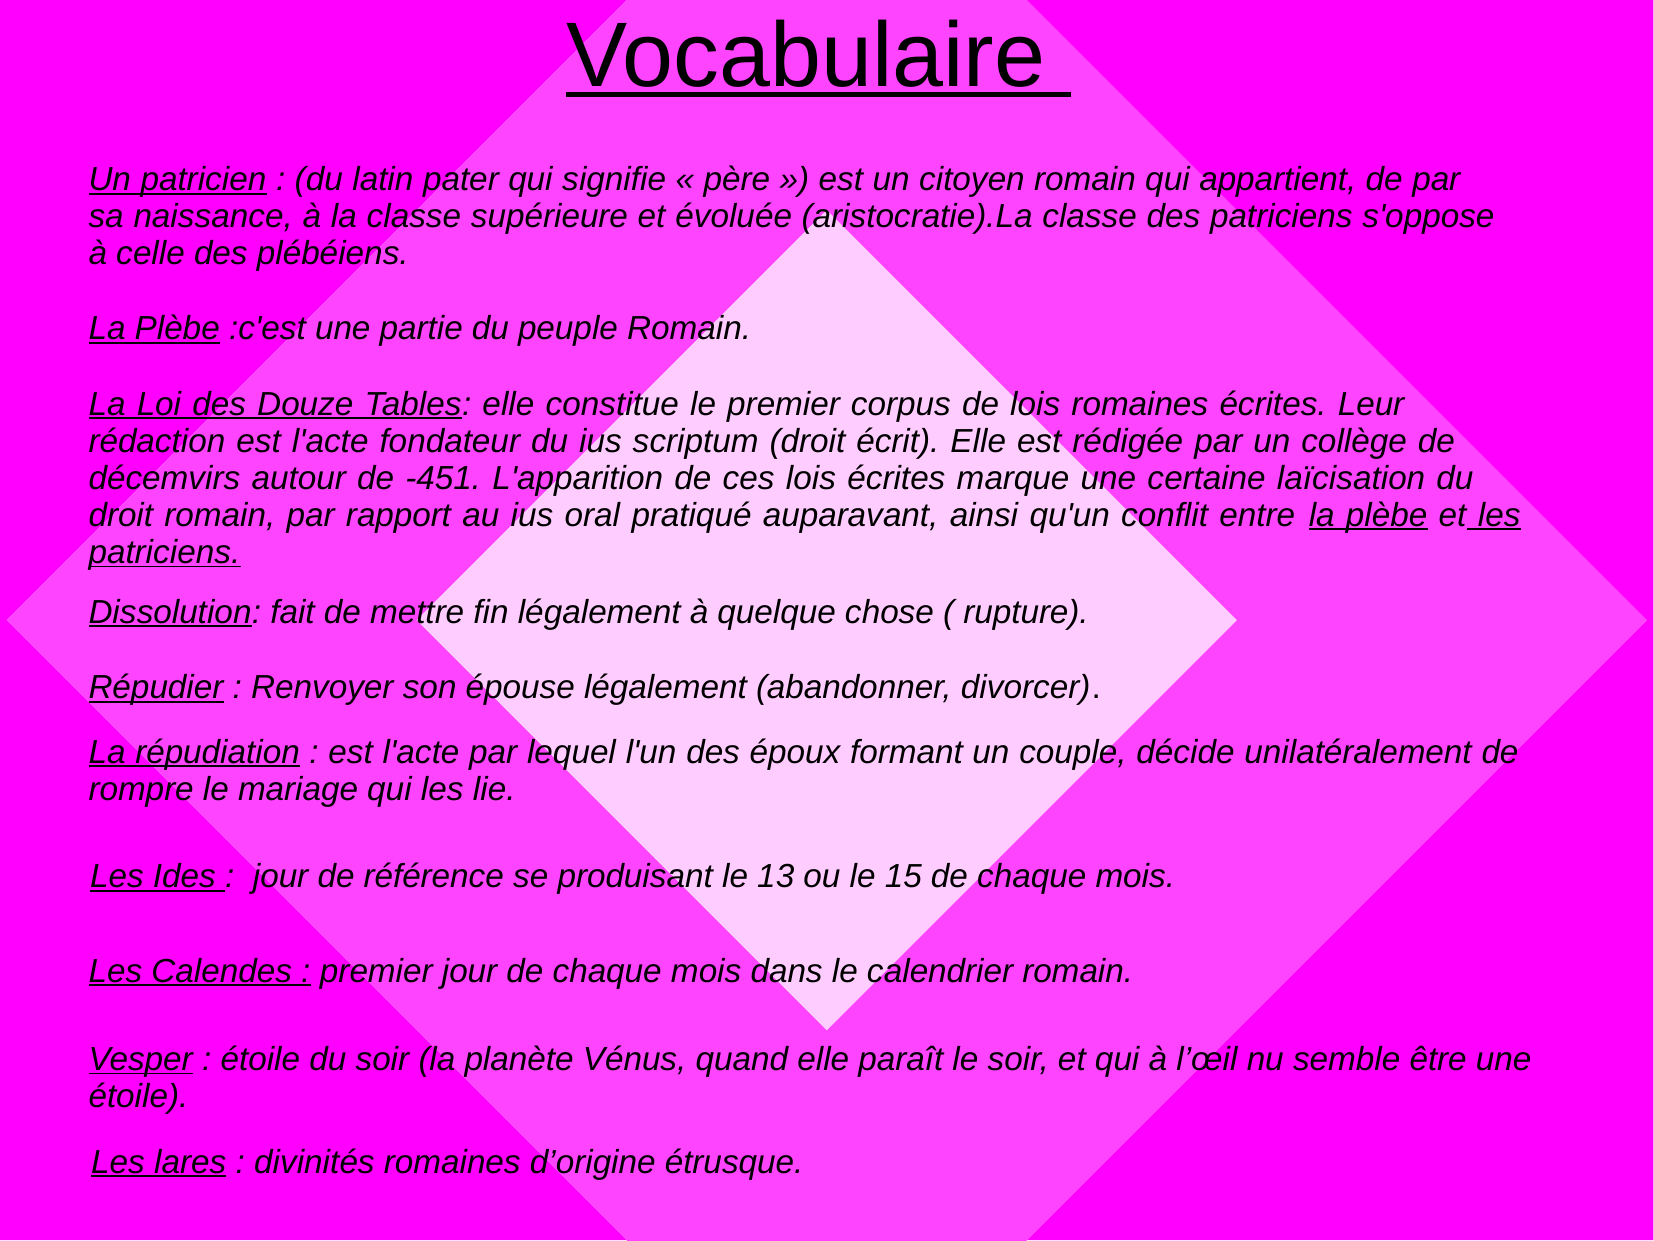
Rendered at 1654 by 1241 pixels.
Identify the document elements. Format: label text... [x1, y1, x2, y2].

text_box Un patricien : (du latin pater qui signifie « père ») est un citoyen romain qui appartient, de par sa naissance, à la classe supérieure et évoluée (aristocratie).La classe des patriciens s'oppose à celle des plébéiens. [0, 153, 1512, 280]
text_box Vocabulaire [515, 3, 1123, 107]
text_box Les Ides : jour de référence se produisant le 13 ou le 15 de chaque mois. [1, 850, 1205, 908]
text_box Répudier : Renvoyer son épouse légalement (abandonner, divorcer). [0, 661, 1630, 714]
text_box La Plèbe :c'est une partie du peuple Romain. [0, 302, 804, 355]
text_box La Loi des Douze Tables: elle constitue le premier corpus de lois romaines écrites. Leur rédaction est l'acte fondateur du ius scriptum (droit écrit). Elle est rédigée par un collège de décemvirs autour de -451. L'apparition de ces lois écrites marque une certaine laïcisation du droit romain, par rapport au ius oral pratiqué auparavant, ainsi qu'un conflit entre la plèbe et les patriciens. [0, 377, 1536, 578]
text_box Les Calendes : premier jour de chaque mois dans le calendrier romain. [0, 944, 1335, 1002]
text_box La répudiation : est l'acte par lequel l'un des époux formant un couple, décide unilatéralement de rompre le mariage qui les lie. [0, 726, 1536, 815]
text_box Les lares : divinités romaines d’origine étrusque. [2, 1135, 1040, 1193]
text_box Dissolution: fait de mettre fin légalement à quelque chose ( rupture). [0, 585, 1654, 638]
text_box Vesper : étoile du soir (la planète Vénus, quand elle paraît le soir, et qui à l’œil nu semble être une étoile). [0, 1033, 1654, 1123]
